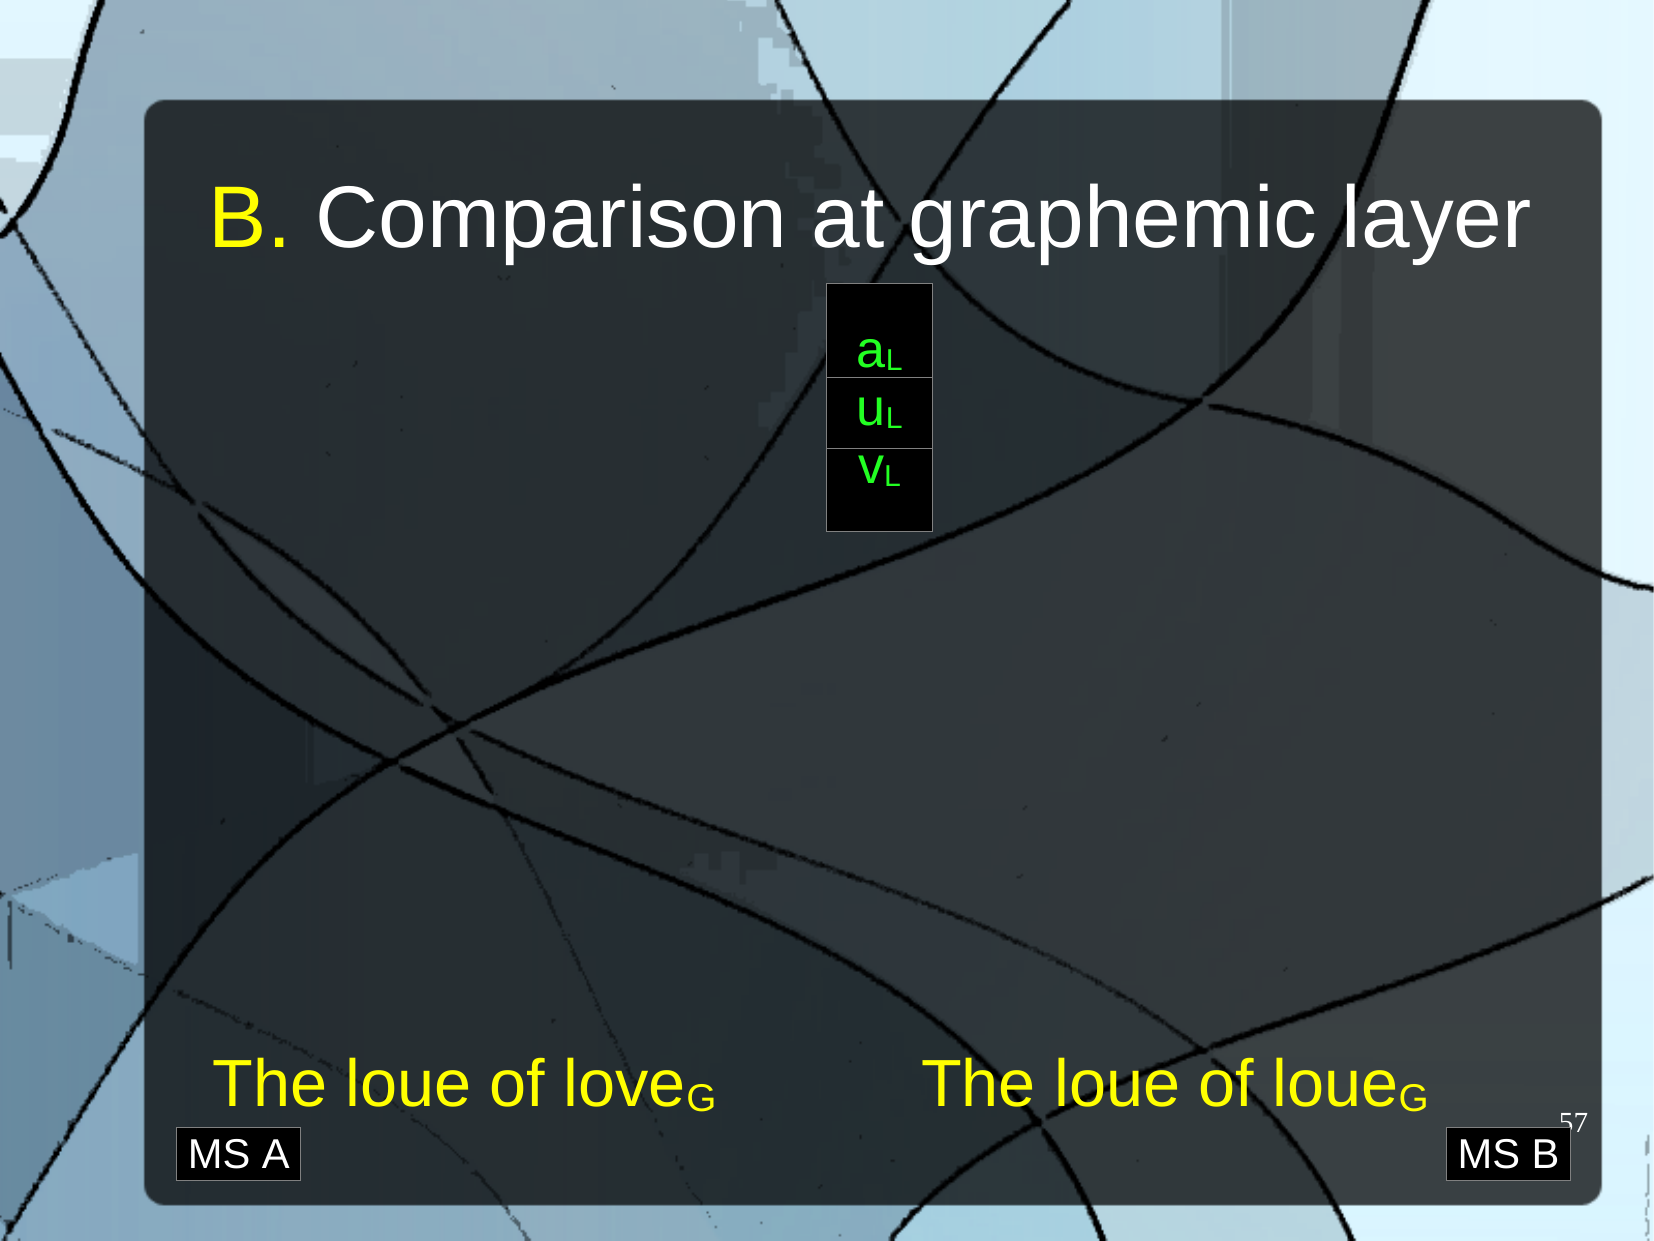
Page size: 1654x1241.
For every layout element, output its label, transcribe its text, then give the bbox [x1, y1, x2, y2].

text_box aL uL vL [826, 283, 933, 377]
list The loue of loveG The loue of loueG [141, 1046, 1506, 1143]
text_box MS A [176, 1127, 301, 1181]
text_box aL uL vL [827, 378, 932, 448]
title B. Comparison at graphemic layer [159, 108, 1583, 325]
text_box aL uL vL [826, 449, 933, 532]
picture [0, 0, 1654, 1241]
text_box MS B [1446, 1127, 1571, 1181]
